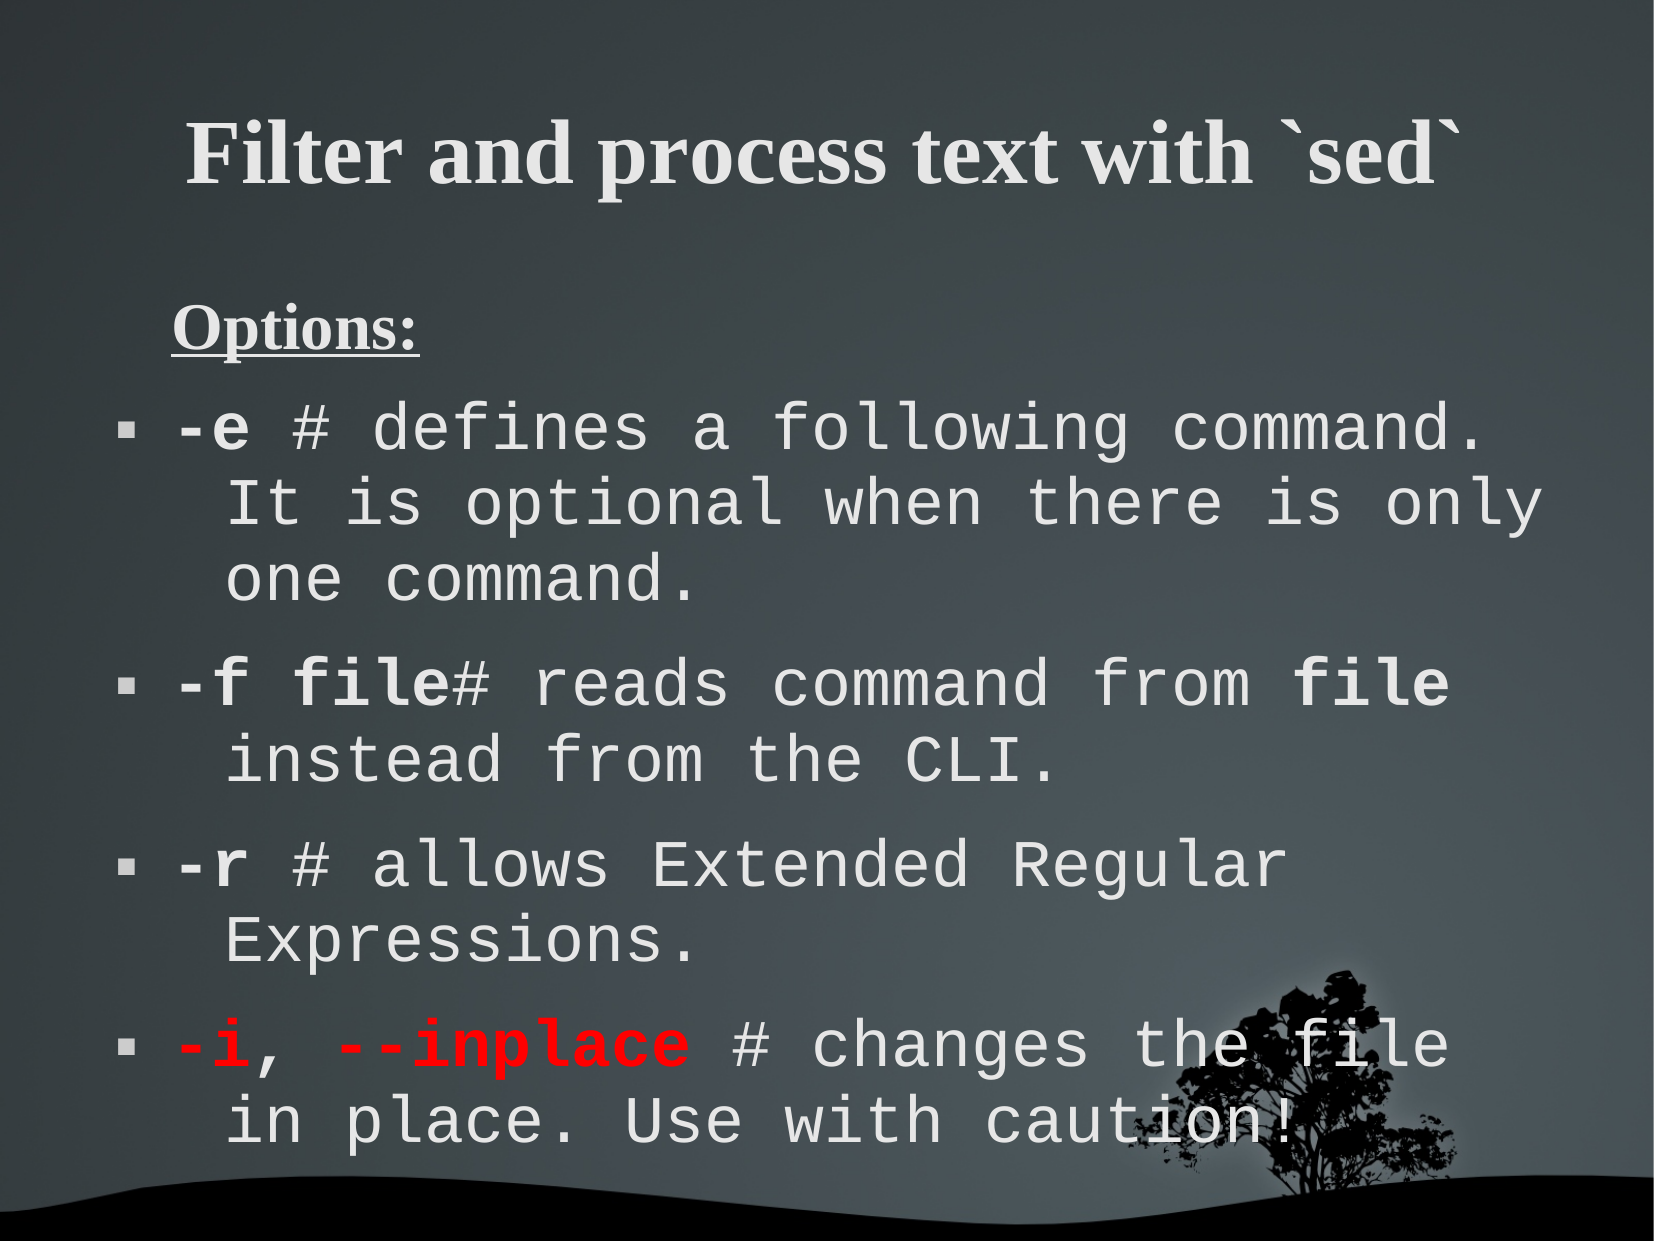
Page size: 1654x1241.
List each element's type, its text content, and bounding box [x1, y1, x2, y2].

list Options: -e # defines a following command. It is optional when there is only one command. -f file# reads command from file instead from the CLI. -r # allows Extended Regular Expressions. -i, --inplace # changes the file in place. Use with caution! [82, 290, 1571, 1168]
picture [0, 0, 1654, 1241]
title Filter and process text with `sed` [82, 33, 1571, 273]
